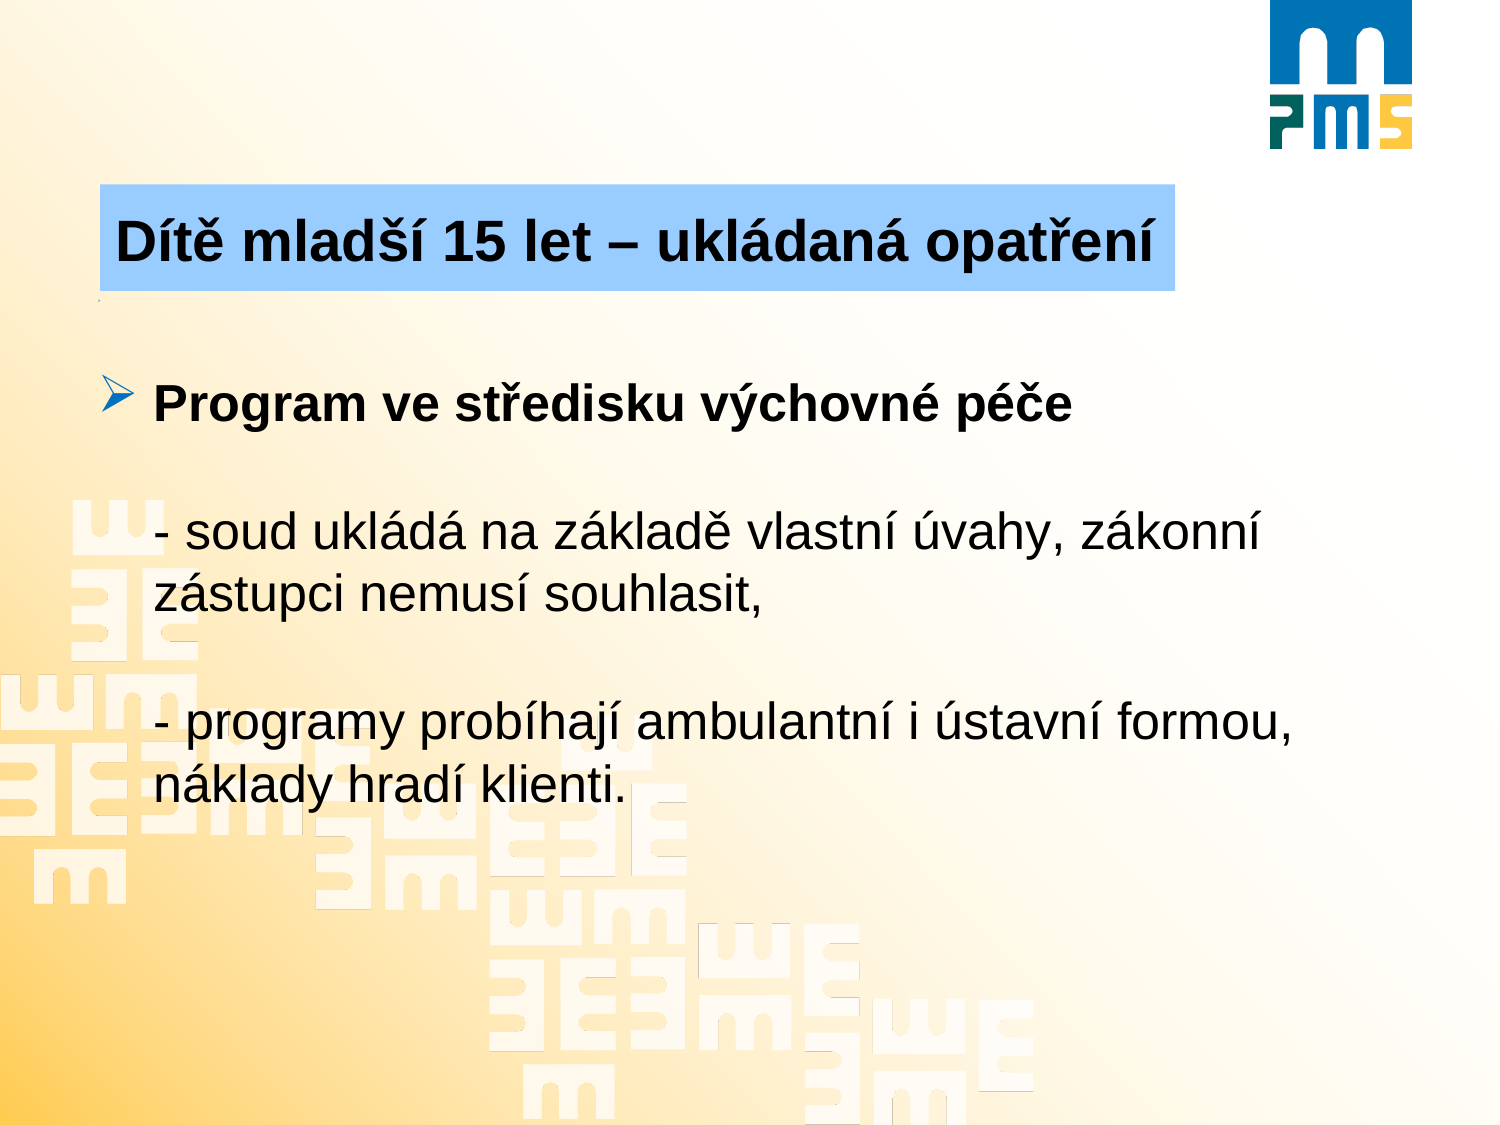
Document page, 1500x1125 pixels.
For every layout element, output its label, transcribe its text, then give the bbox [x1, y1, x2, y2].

title Dítě mladší 15 let – ukládaná opatření [100, 184, 1176, 290]
picture [0, 0, 1500, 1125]
text_box Program ve středisku výchovné péče - soud ukládá na základě vlastní úvahy, zákonní zástupci nemusí souhlasit, - programy probíhají ambulantní i ústavní formou, náklady hradí klienti. [82, 290, 1477, 1000]
